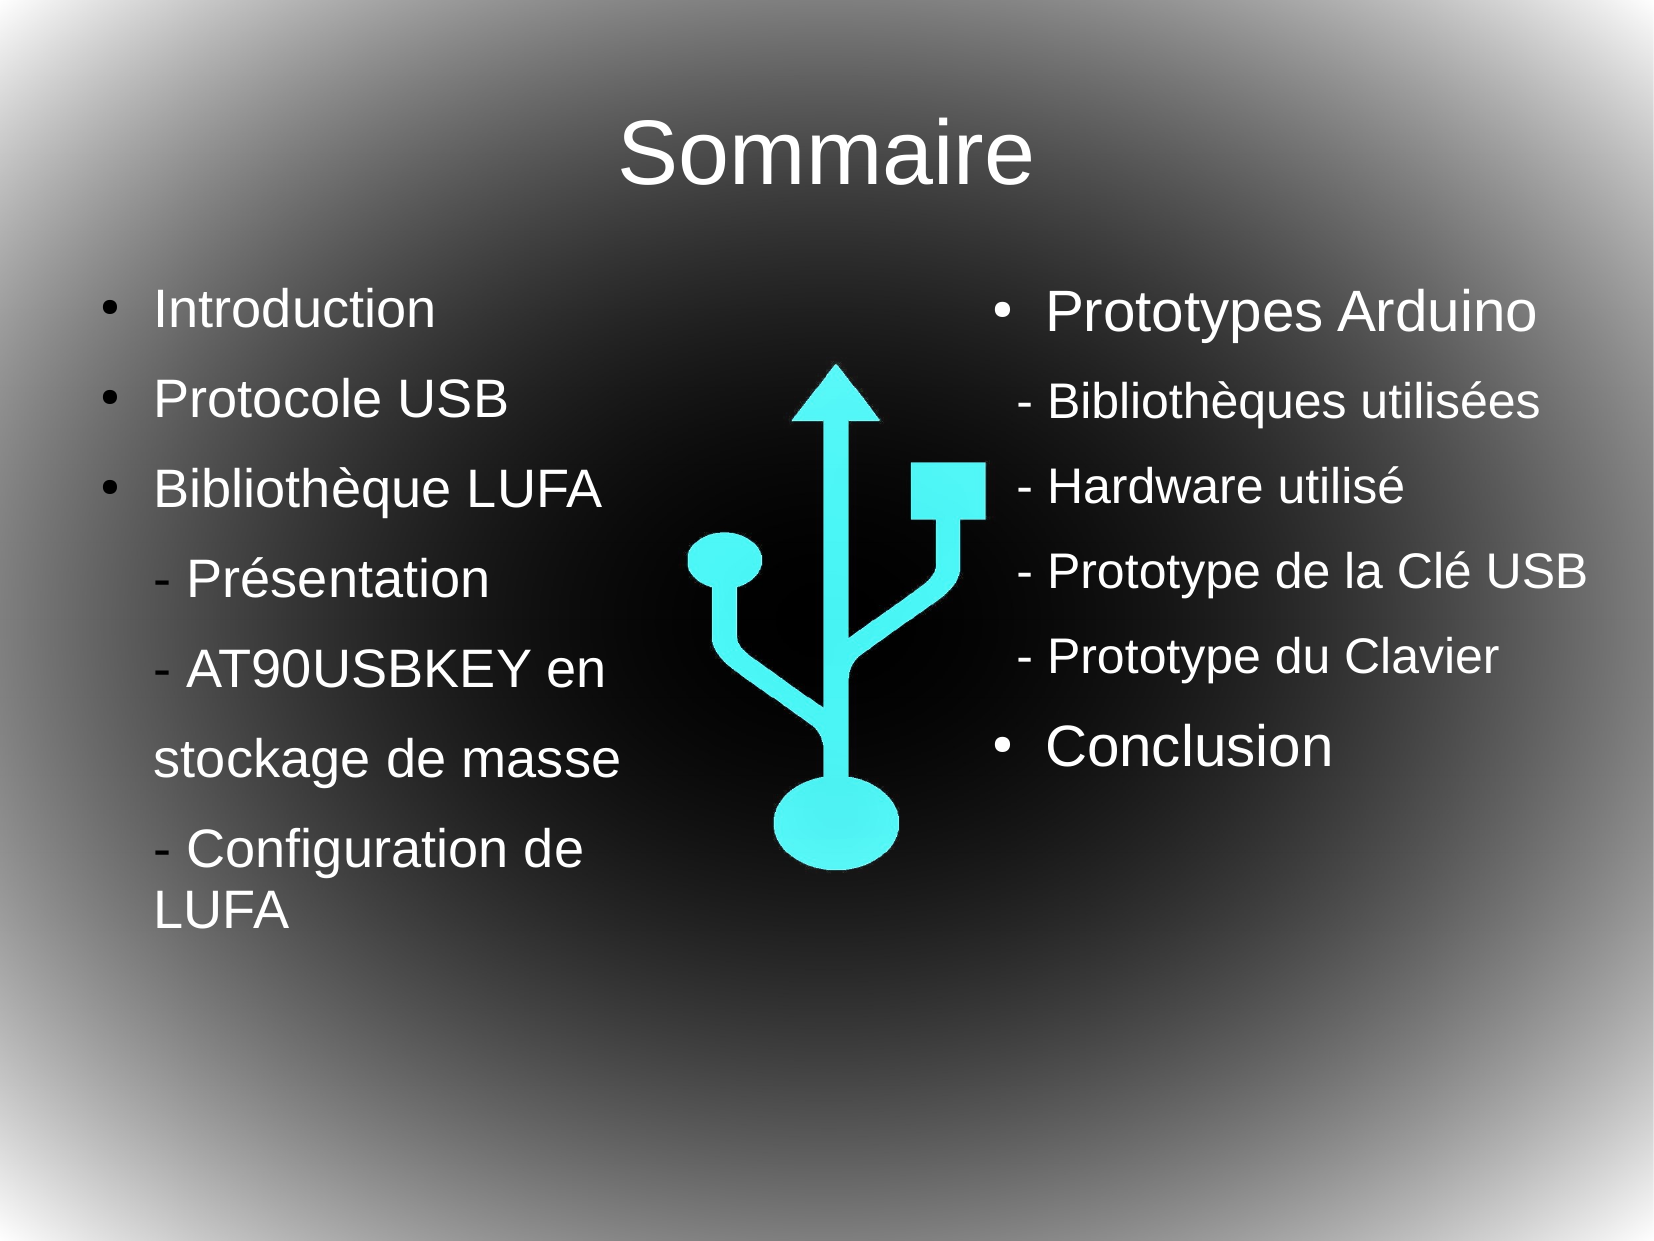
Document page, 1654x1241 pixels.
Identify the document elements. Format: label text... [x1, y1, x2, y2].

list Introduction Protocole USB Bibliothèque LUFA - Présentation - AT90USBKEY en stockage de masse - Configuration de LUFA [82, 278, 733, 1075]
title Sommaire [82, 49, 1571, 257]
list Prototypes Arduino - Bibliothèques utilisées - Hardware utilisé - Prototype de la Clé USB - Prototype du Clavier Conclusion [974, 278, 1625, 1075]
picture [0, 0, 1654, 1241]
